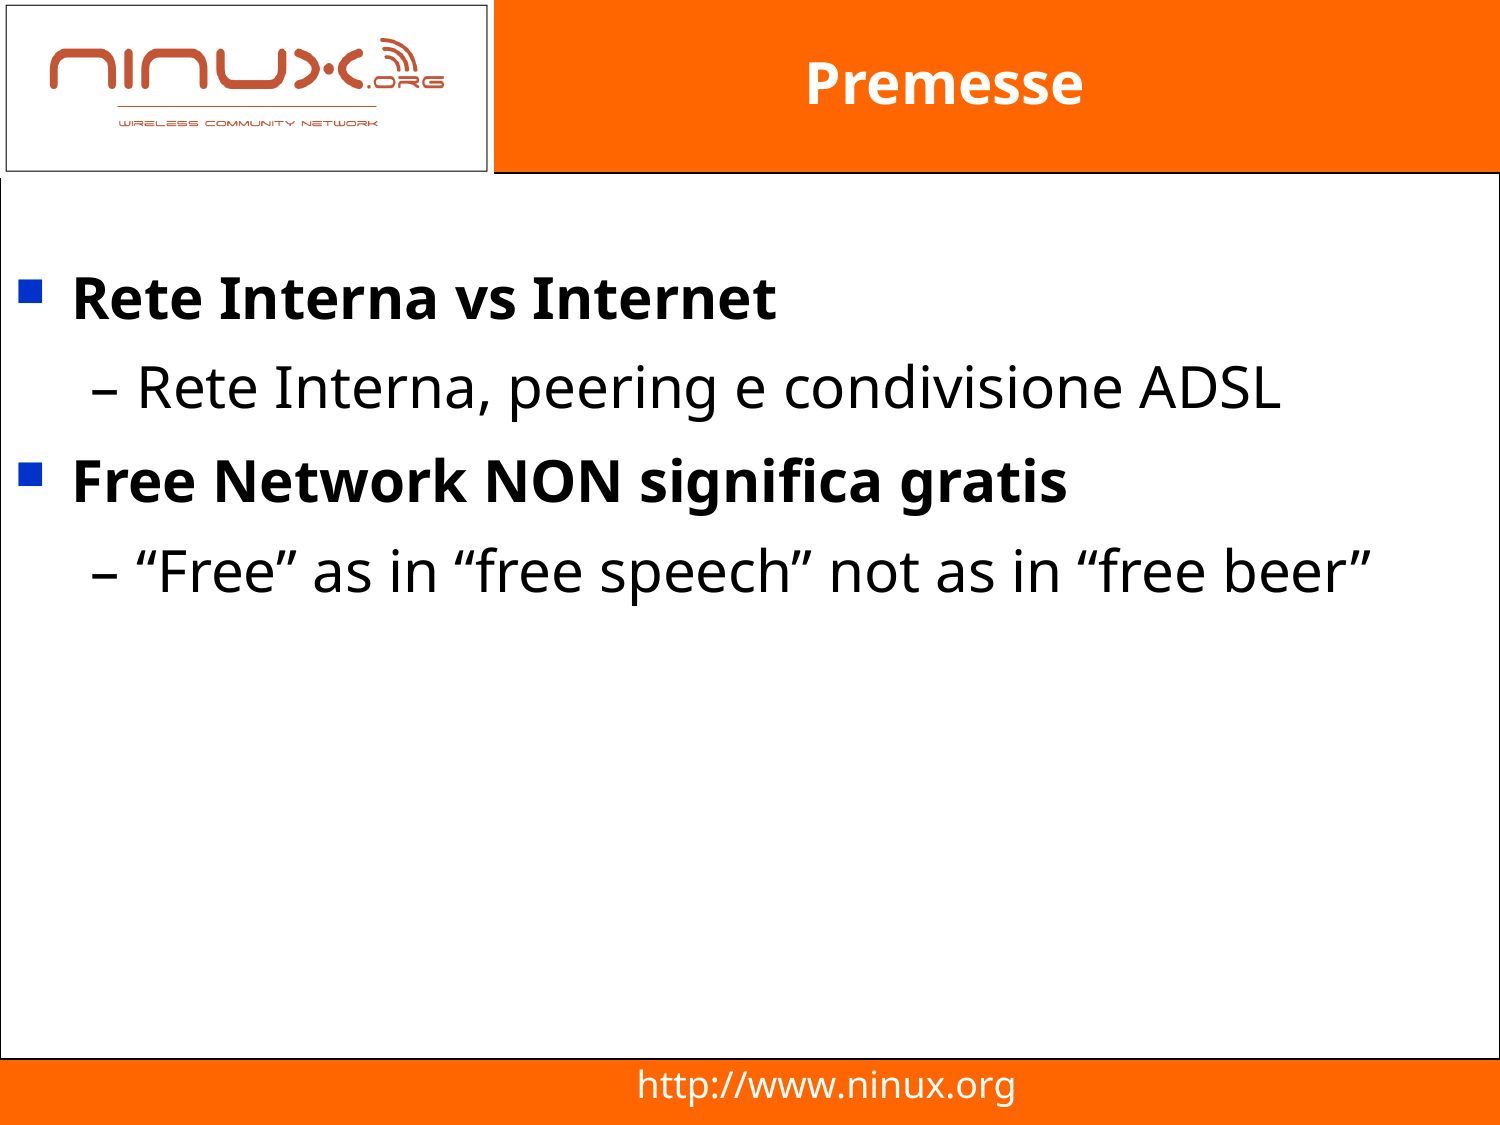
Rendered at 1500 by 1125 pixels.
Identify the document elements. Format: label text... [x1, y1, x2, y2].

title Premesse [421, 0, 1470, 165]
picture [0, 0, 494, 178]
text_box http://www.ninux.org [621, 1053, 1159, 1125]
list Rete Interna vs Internet Rete Interna, peering e condivisione ADSL Free Network NON significa gratis “Free” as in “free speech” not as in “free beer” [0, 183, 1422, 1125]
